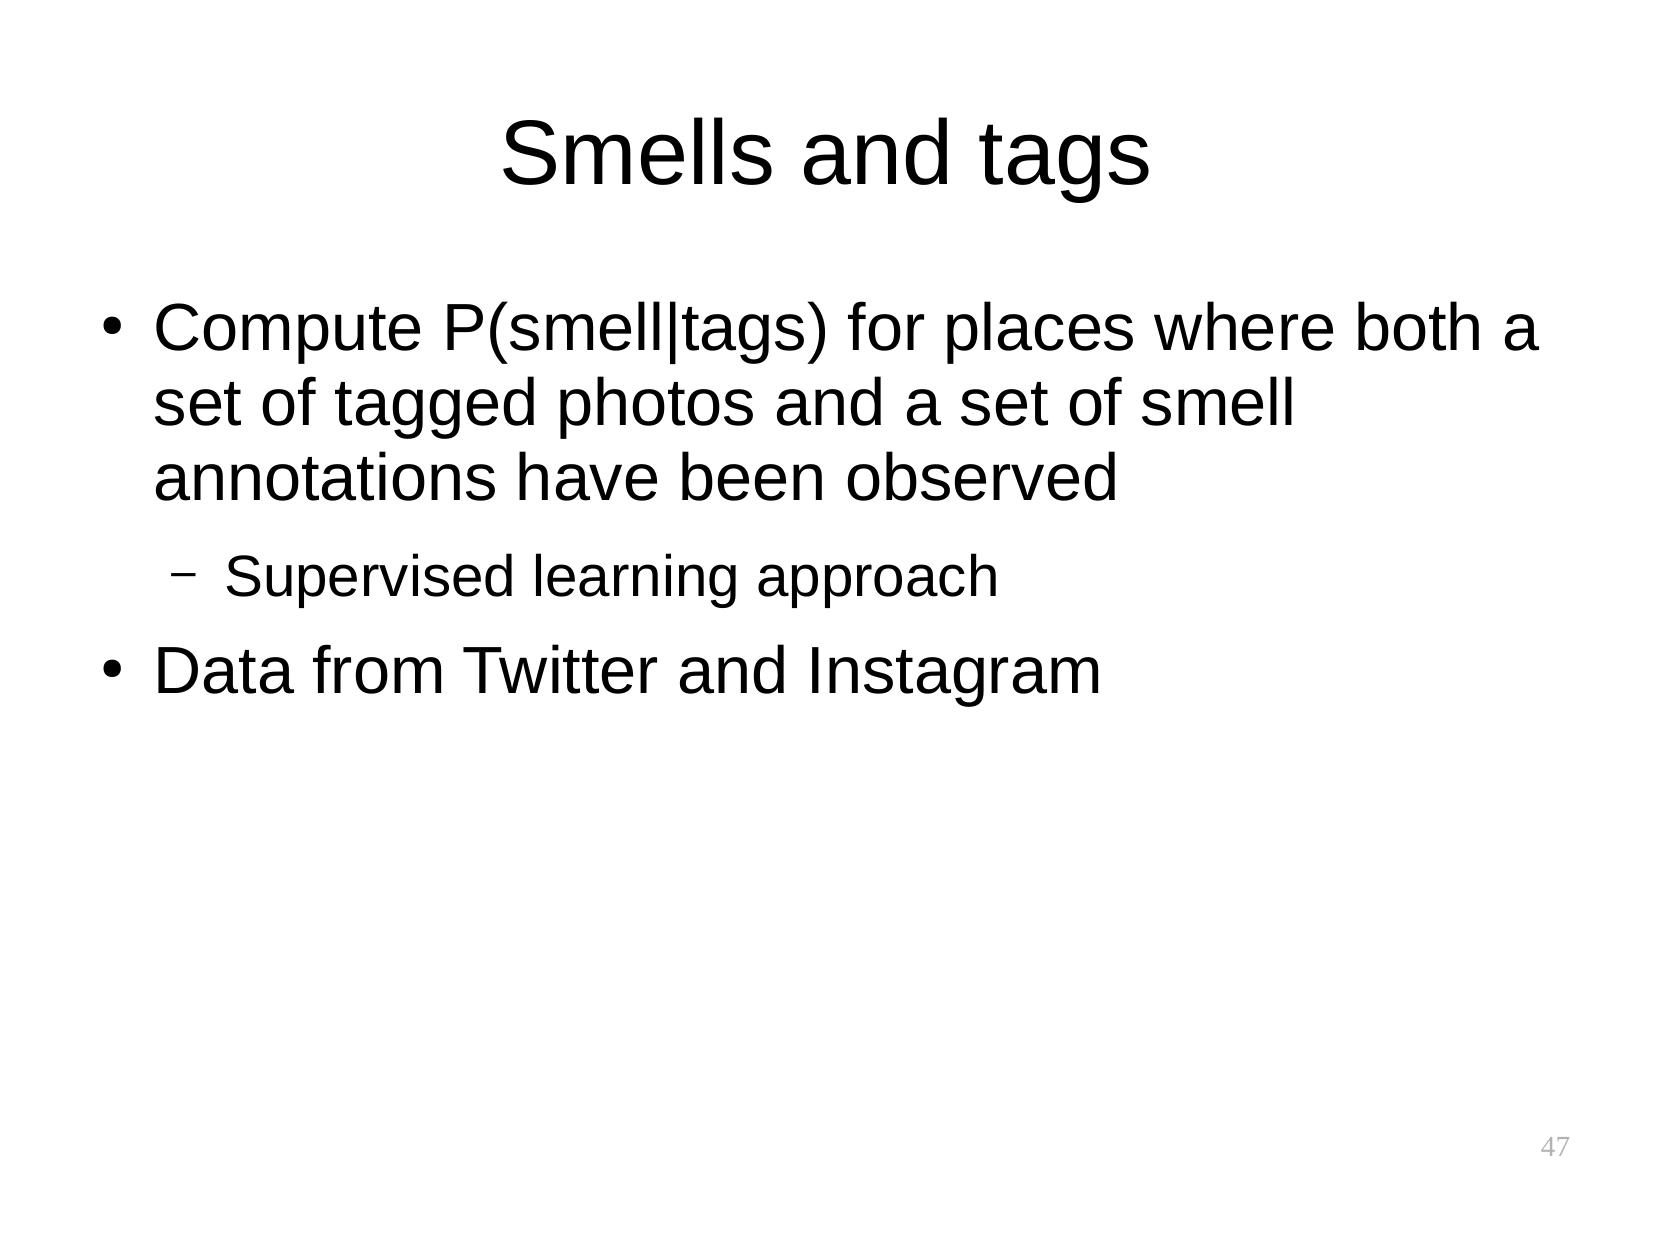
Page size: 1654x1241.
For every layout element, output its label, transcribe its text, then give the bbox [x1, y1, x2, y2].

list Compute P(smell|tags) for places where both a set of tagged photos and a set of smell annotations have been observed Supervised learning approach Data from Twitter and Instagram [82, 290, 1571, 1010]
title Smells and tags [82, 49, 1571, 257]
